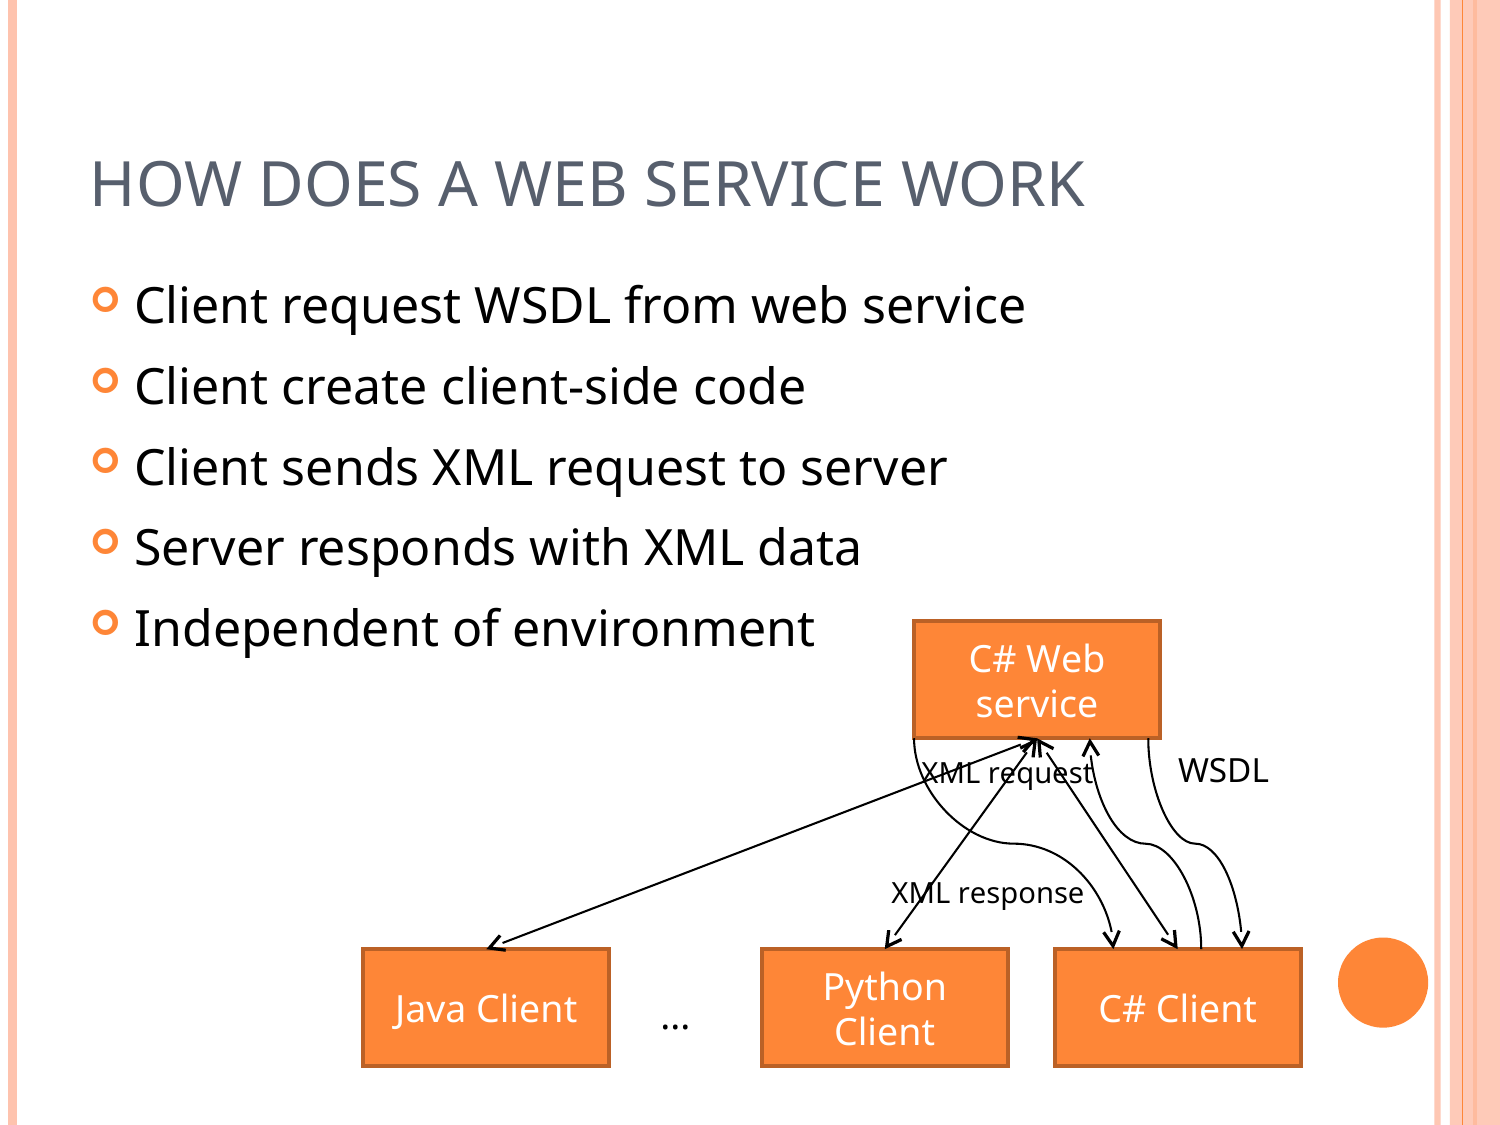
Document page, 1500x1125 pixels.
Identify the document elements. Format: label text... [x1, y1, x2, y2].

text_box C# Web service [913, 621, 1161, 739]
text_box Python Client [761, 949, 1008, 1067]
text_box XML request [906, 746, 1011, 786]
text_box Java Client [363, 949, 610, 1067]
text_box XML response [876, 867, 942, 918]
text_box WSDL [1163, 741, 1285, 797]
text_box XML response [910, 867, 1100, 918]
text_box XML request [997, 746, 1109, 797]
list Client request WSDL from web service Client create client-side code Client sends XML request to server Server responds with XML data Independent of environment [947, 833, 1071, 867]
text_box XML request [906, 747, 1024, 797]
text_box ... [645, 984, 706, 1045]
title HOW DOES A WEB SERVICE WORK [74, 44, 1300, 233]
list Client request WSDL from web service Client create client-side code Client sends XML request to server Server responds with XML data Independent of environment [74, 262, 1300, 1062]
text_box C# Client [1054, 949, 1301, 1067]
text_box XML response [1077, 867, 1100, 895]
